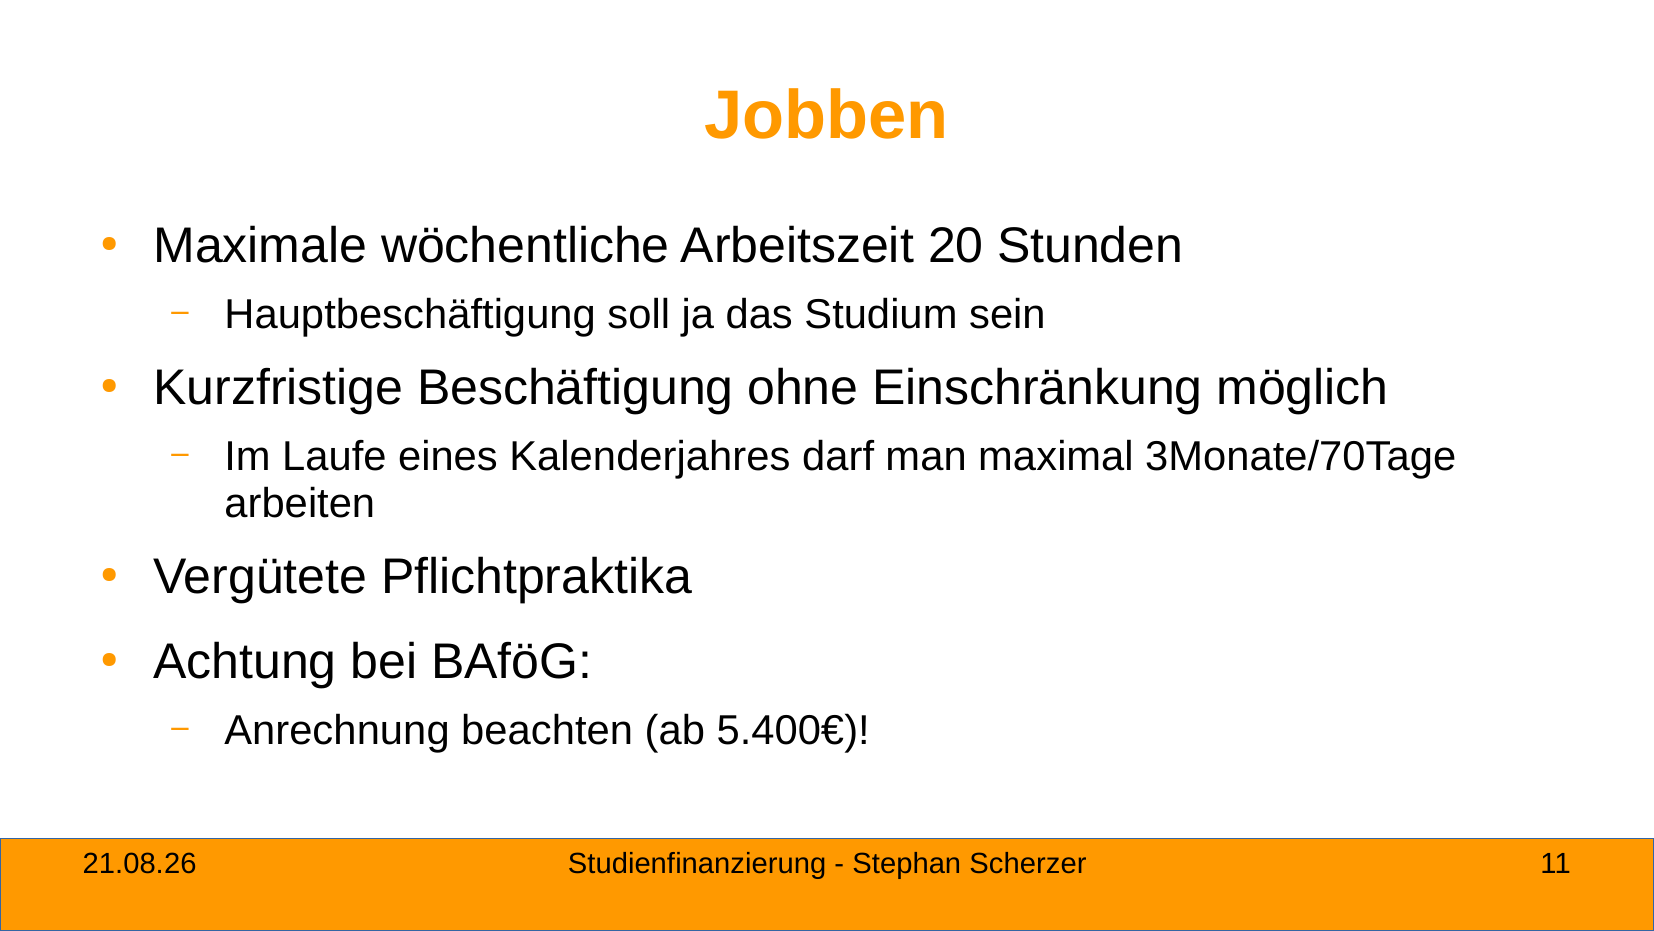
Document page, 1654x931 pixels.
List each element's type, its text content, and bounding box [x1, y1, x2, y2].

title Jobben [82, 37, 1571, 193]
list Maximale wöchentliche Arbeitszeit 20 Stunden Hauptbeschäftigung soll ja das Studium sein Kurzfristige Beschäftigung ohne Einschränkung möglich Im Laufe eines Kalenderjahres darf man maximal 3Monate/70Tage arbeiten Vergütete Pflichtpraktika Achtung bei BAföG: Anrechnung beachten (ab 5.400€)! [82, 217, 1571, 758]
